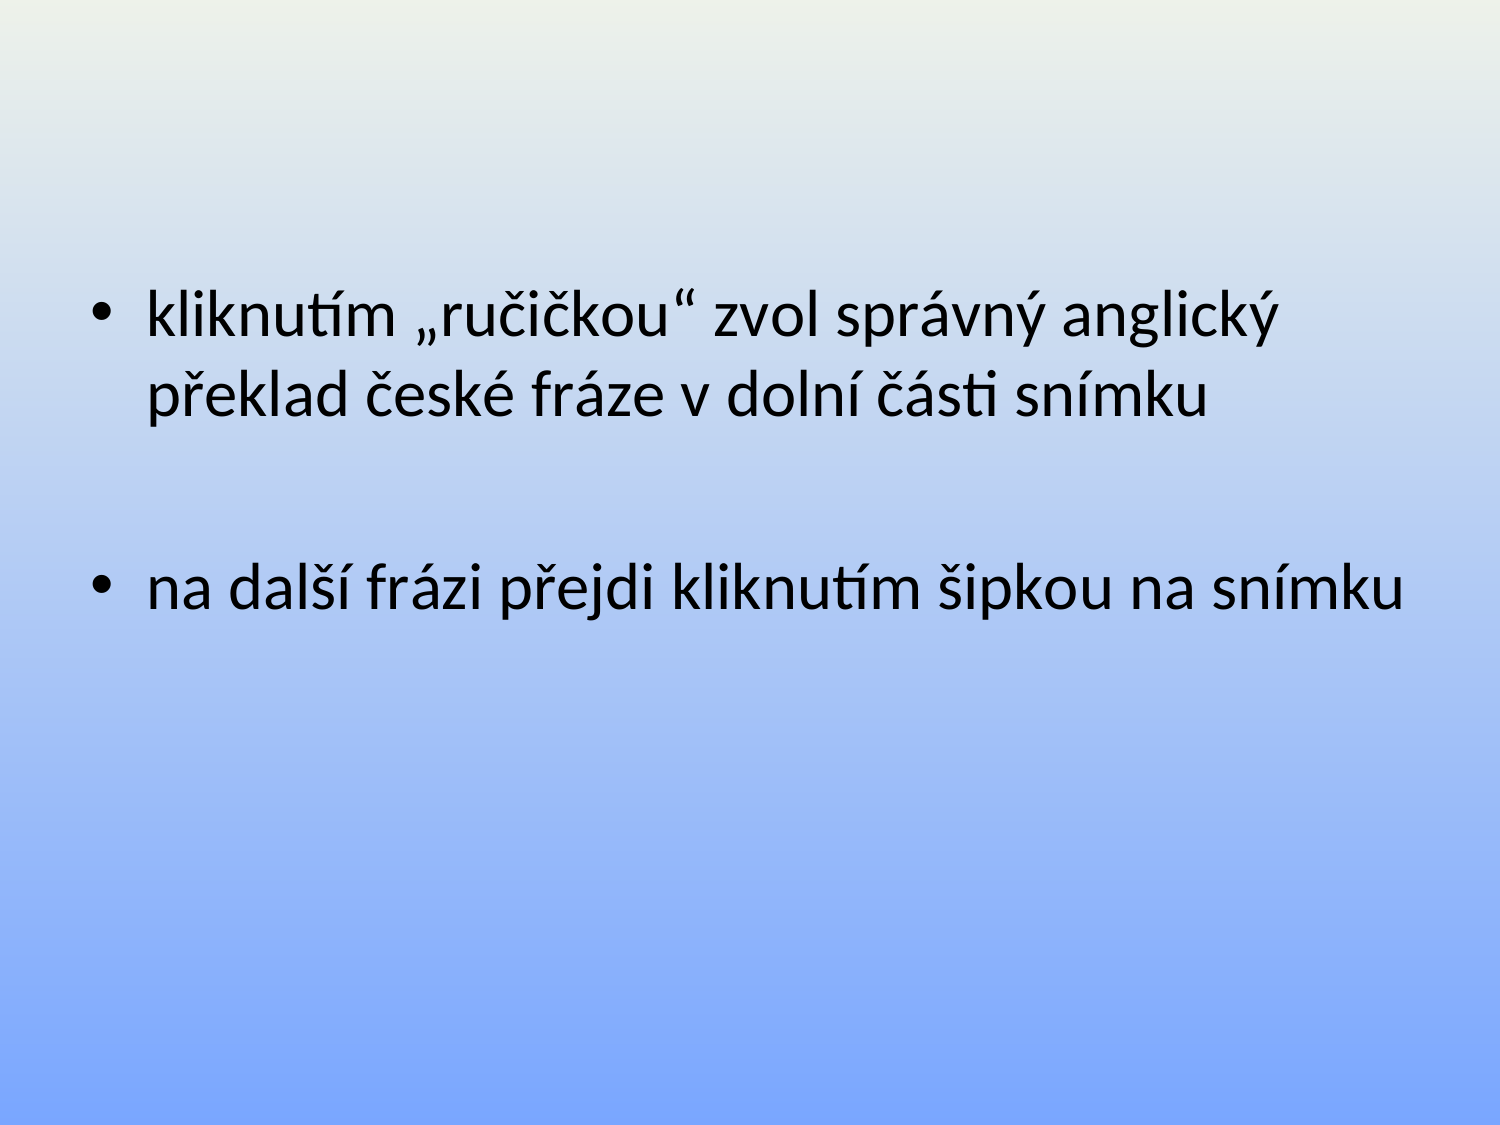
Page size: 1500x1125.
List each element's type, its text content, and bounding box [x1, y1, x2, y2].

list kliknutím „ručičkou“ zvol správný anglický překlad české fráze v dolní části snímku na další frázi přejdi kliknutím šipkou na snímku [75, 262, 1426, 1006]
